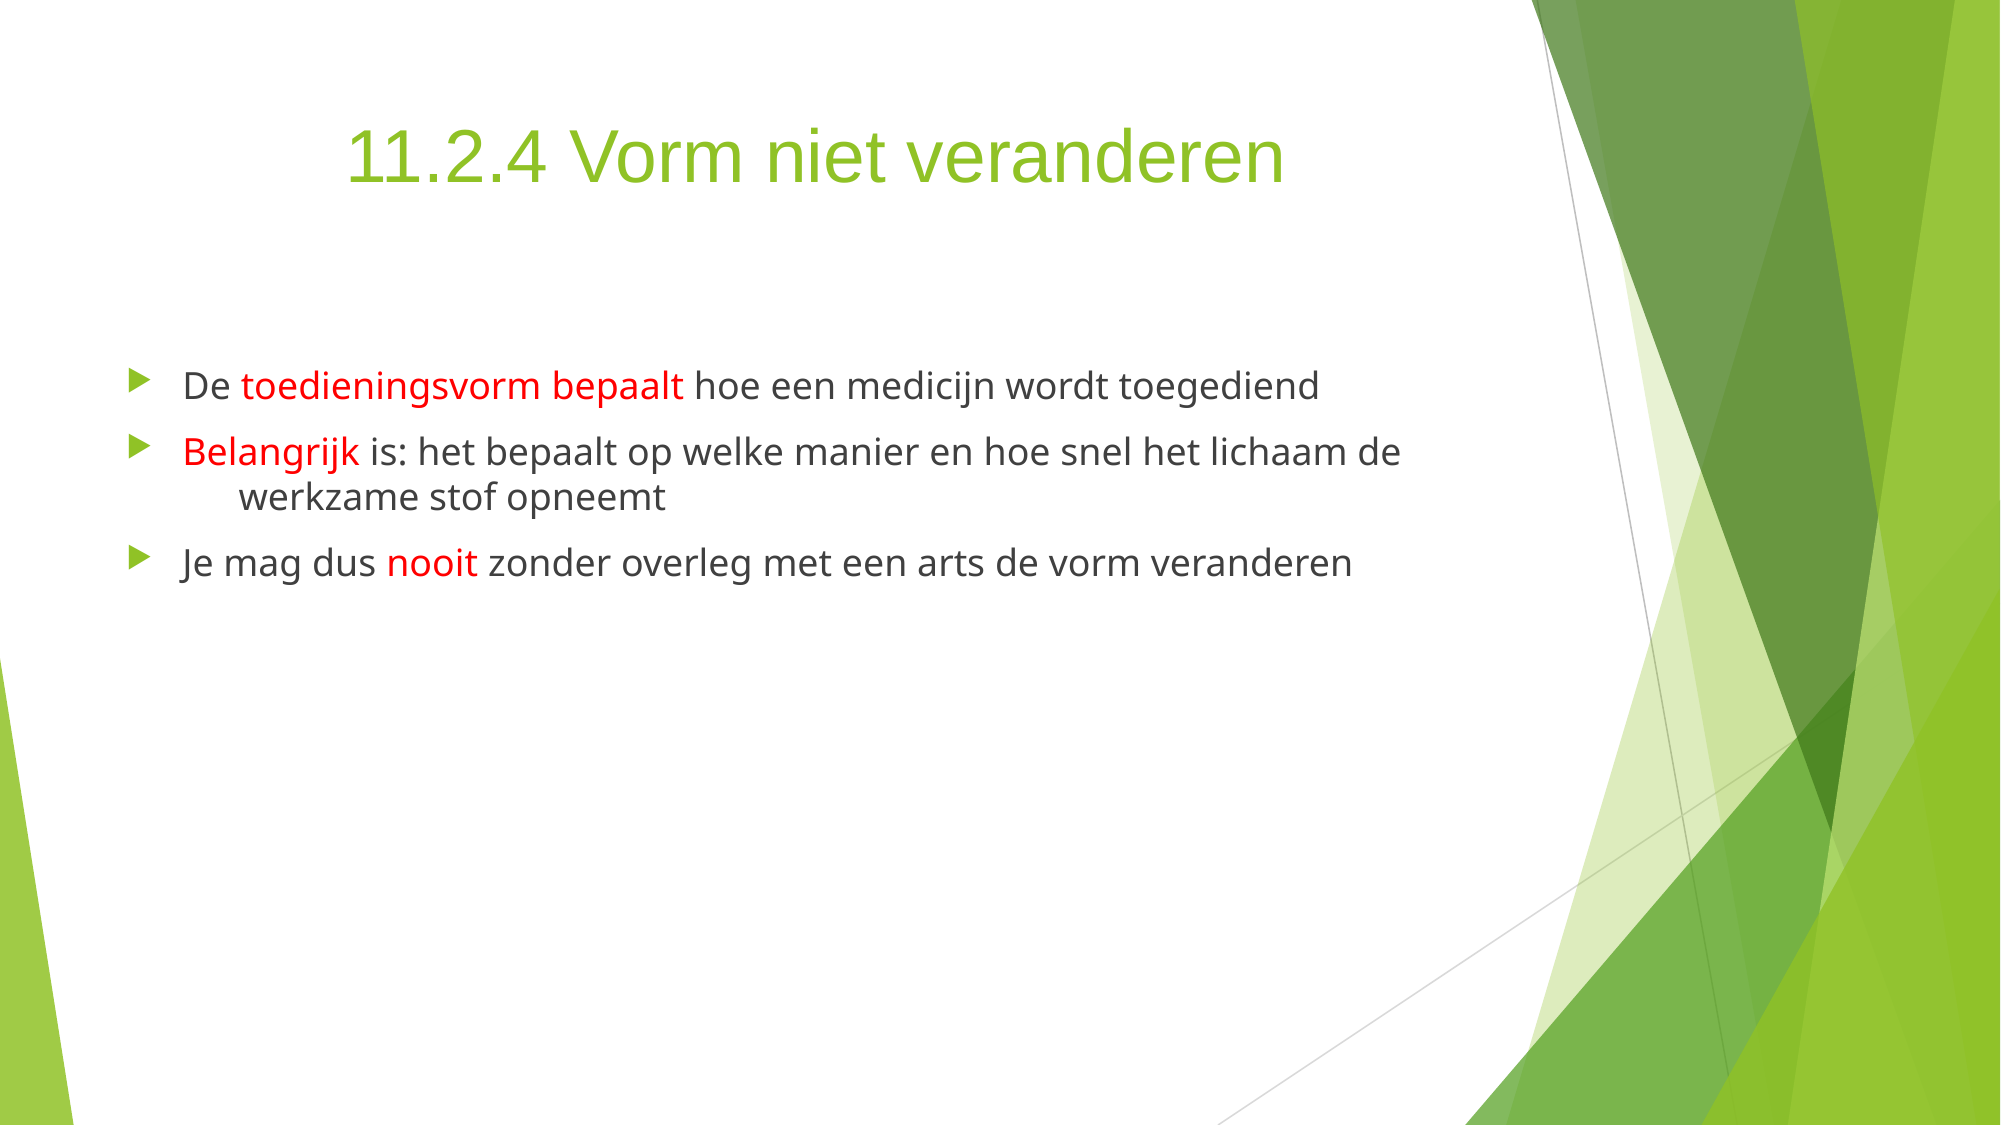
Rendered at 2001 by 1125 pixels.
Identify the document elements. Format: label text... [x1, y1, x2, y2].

title 11.2.4 Vorm niet veranderen [111, 99, 1522, 317]
list De toedieningsvorm bepaalt hoe een medicijn wordt toegediend Belangrijk is: het bepaalt op welke manier en hoe snel het lichaam de werkzame stof opneemt Je mag dus nooit zonder overleg met een arts de vorm veranderen [111, 354, 1522, 992]
